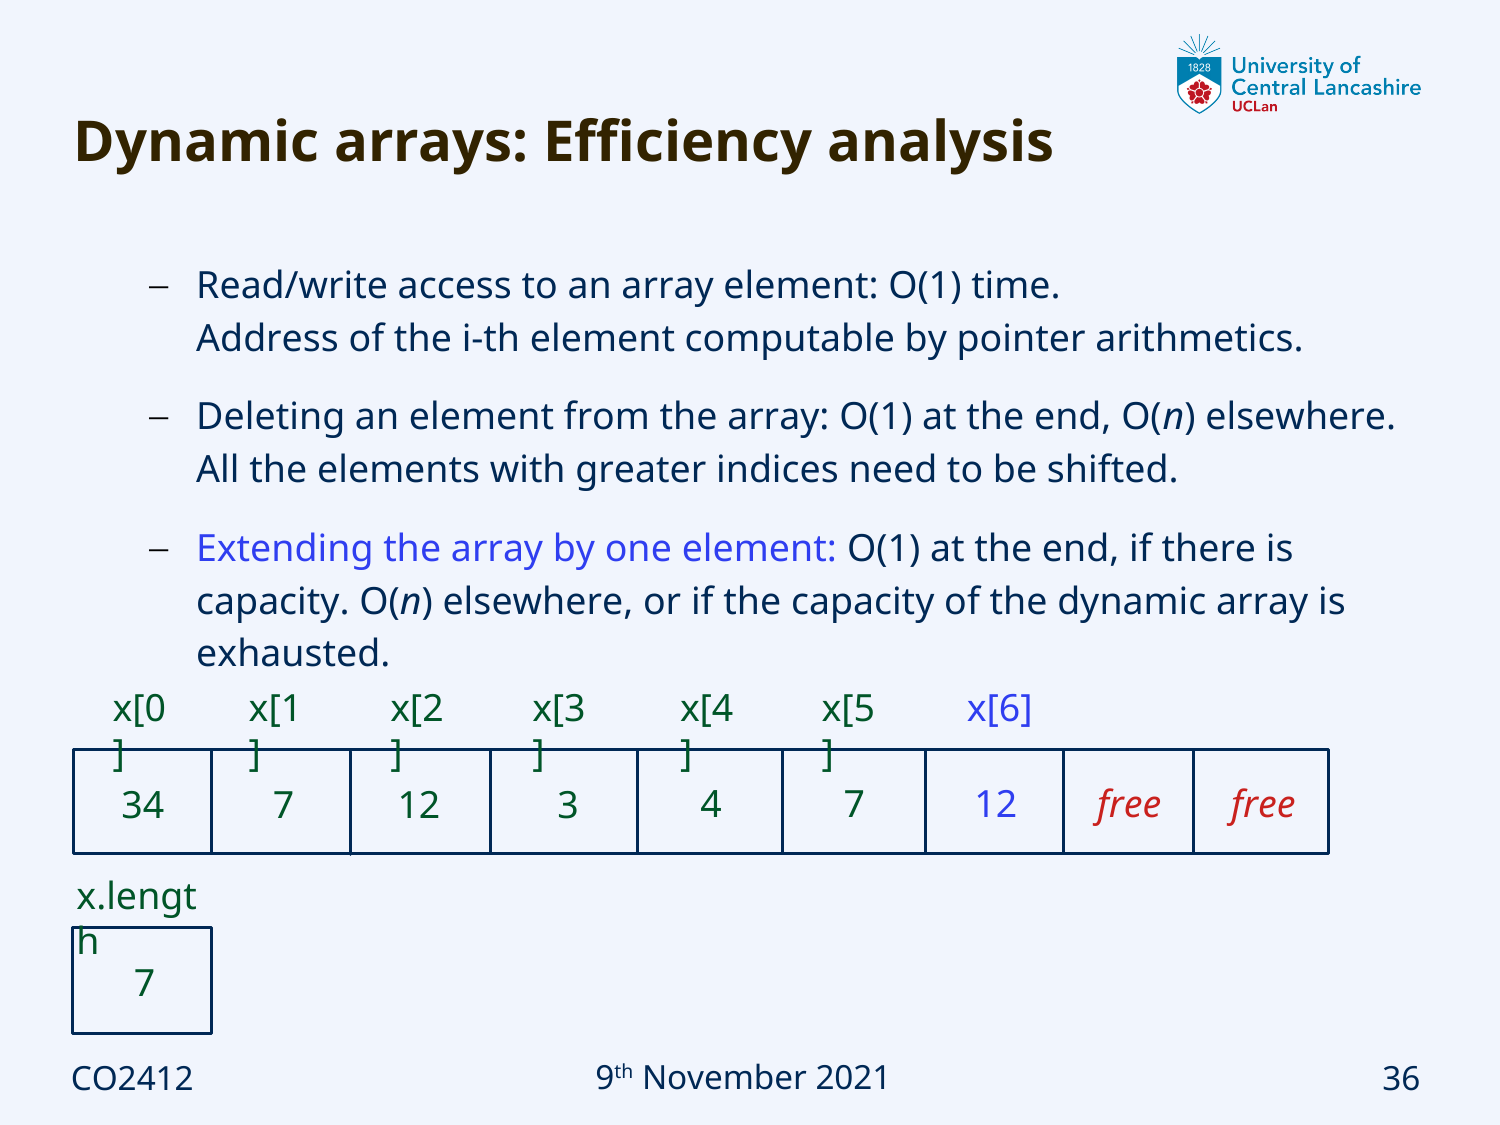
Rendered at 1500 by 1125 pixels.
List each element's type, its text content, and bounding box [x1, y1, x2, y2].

text_box x[3] [517, 676, 613, 737]
text_box free [1072, 772, 1186, 833]
text_box 12 [366, 773, 472, 834]
text_box x[2] [375, 676, 471, 737]
text_box 7 [91, 951, 198, 1012]
text_box x[0] [98, 676, 193, 737]
text_box x[4] [665, 676, 760, 737]
text_box Read/write access to an array element: O(1) time. Address of the i-th element computable by pointer arithmetics. Deleting an element from the array: O(1) at the end, O(n) elsewhere. All the elements with greater indices need to be shifted. Extending the array by one element: O(1) at the end, if there is capacity. O(n) elsewhere, or if the capacity of the dynamic array is exhausted. [59, 246, 1458, 630]
text_box 4 [658, 772, 764, 833]
text_box 12 [943, 772, 1049, 833]
title Dynamic arrays: Efficiency analysis [58, 93, 1475, 186]
text_box 3 [515, 773, 621, 834]
text_box x[5] [806, 676, 902, 737]
text_box free [1207, 772, 1320, 833]
picture [1177, 34, 1421, 93]
text_box 34 [90, 773, 196, 834]
text_box x[1] [233, 676, 329, 737]
text_box 7 [231, 773, 337, 834]
text_box x[6] [952, 676, 1061, 737]
text_box 7 [801, 772, 907, 833]
text_box x.length [61, 865, 233, 925]
